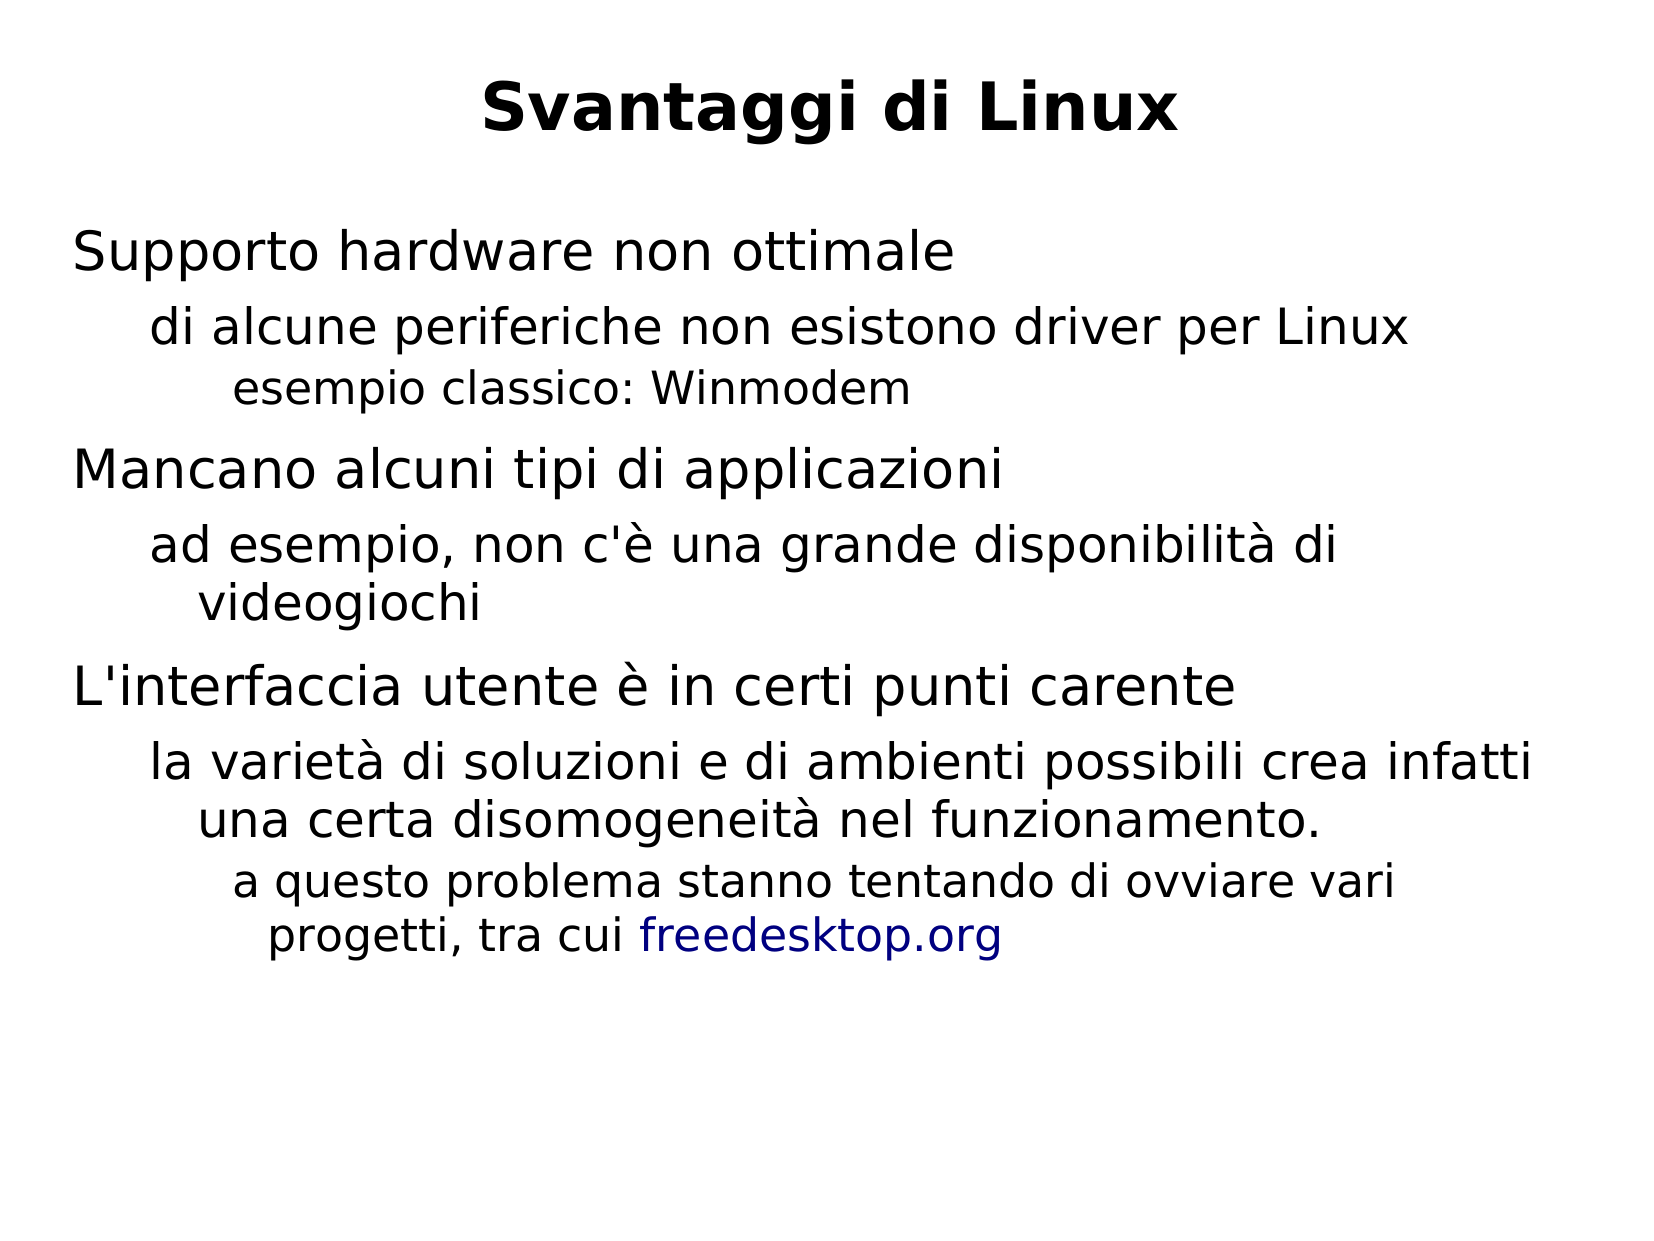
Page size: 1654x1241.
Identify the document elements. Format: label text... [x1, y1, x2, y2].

title Svantaggi di Linux [52, 42, 1608, 173]
list Supporto hardware non ottimale di alcune periferiche non esistono driver per Linux esempio classico: Winmodem Mancano alcuni tipi di applicazioni ad esempio, non c'è una grande disponibilità di videogiochi L'interfaccia utente è in certi punti carente la varietà di soluzioni e di ambienti possibili crea infatti una certa disomogeneità nel funzionamento. a questo problema stanno tentando di ovviare vari progetti, tra cui freedesktop.org [55, 219, 1605, 1179]
